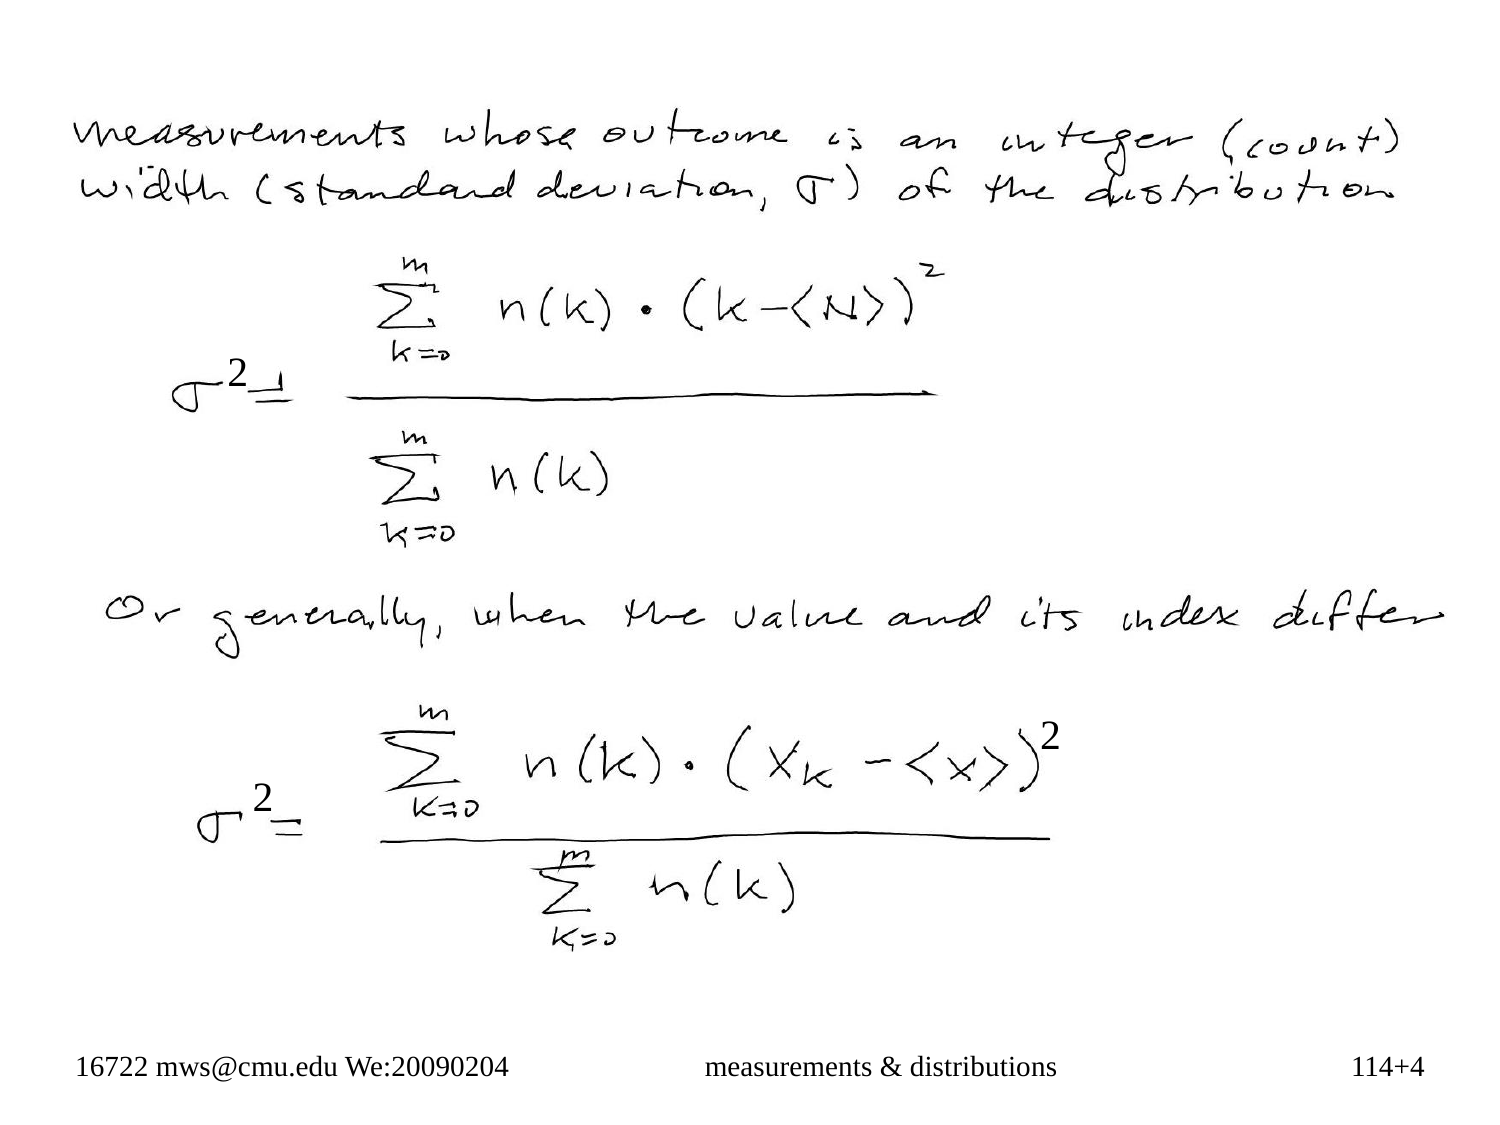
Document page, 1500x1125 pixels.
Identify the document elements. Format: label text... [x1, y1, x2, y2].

picture [62, 99, 1467, 963]
text_box 2 [212, 337, 264, 403]
text_box 2 [237, 762, 289, 829]
text_box 2 [1025, 699, 1076, 766]
